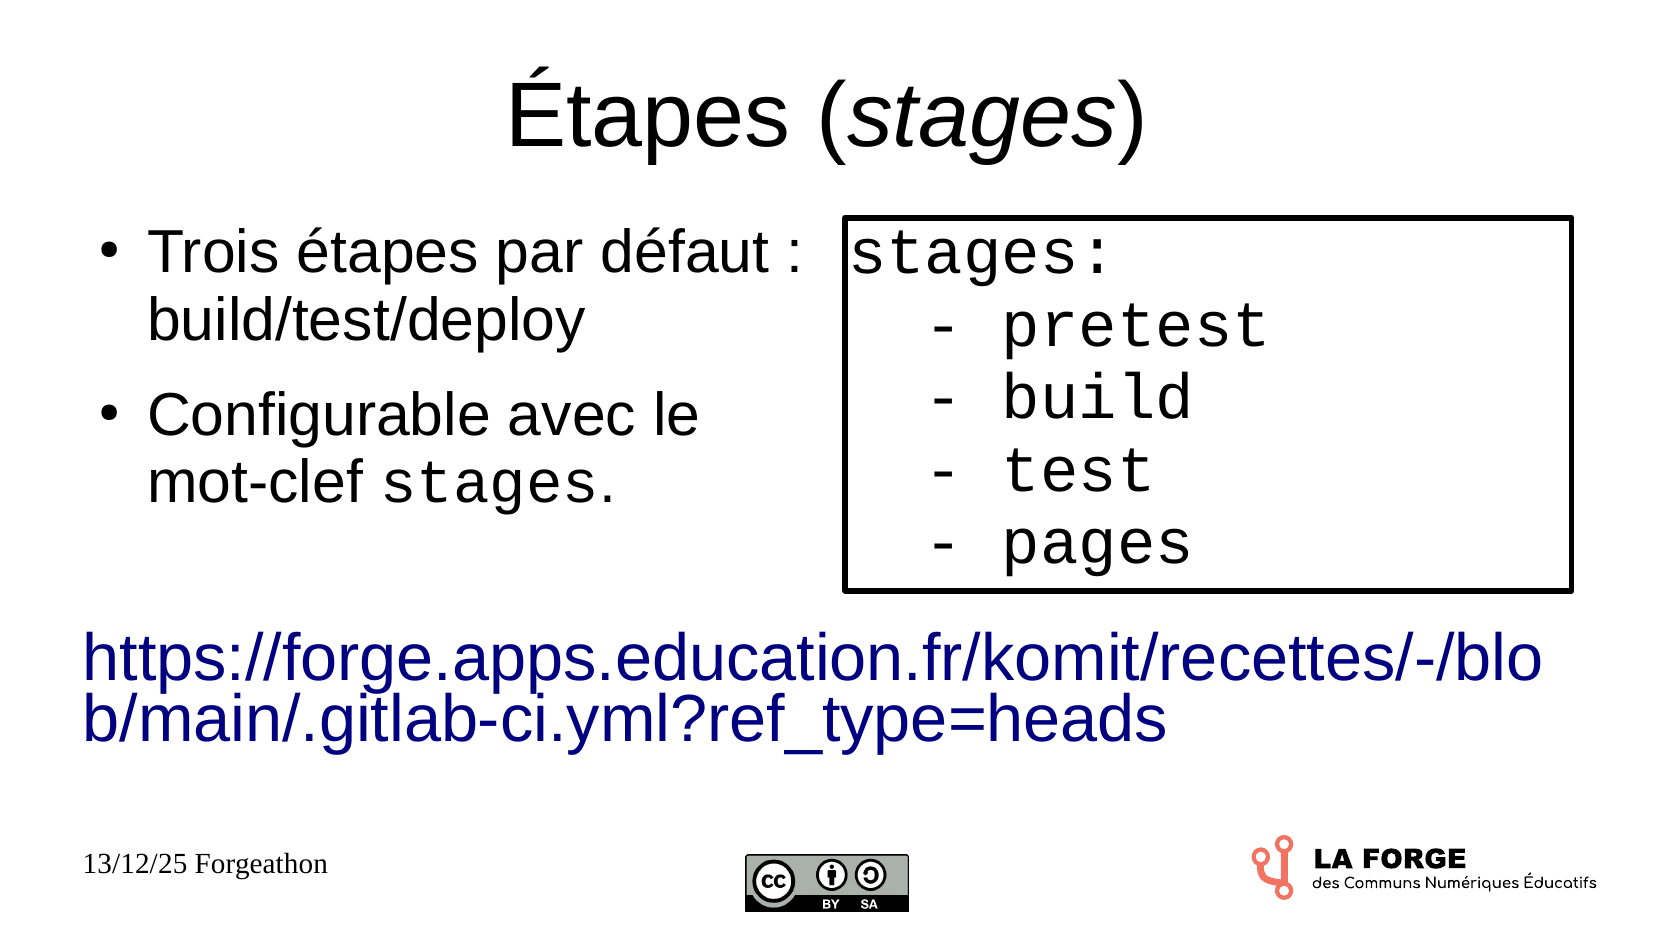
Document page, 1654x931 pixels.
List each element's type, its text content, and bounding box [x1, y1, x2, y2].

list https://forge.apps.education.fr/komit/recettes/-/blob/main/.gitlab-ci.yml?ref_type=heads [82, 620, 1571, 757]
list Trois étapes par défaut : build/test/deploy Configurable avec le mot-clef stages. [82, 217, 809, 591]
picture [745, 854, 909, 912]
title Étapes (stages) [82, 37, 1571, 193]
list stages: - pretest - build - test - pages [845, 217, 1572, 591]
